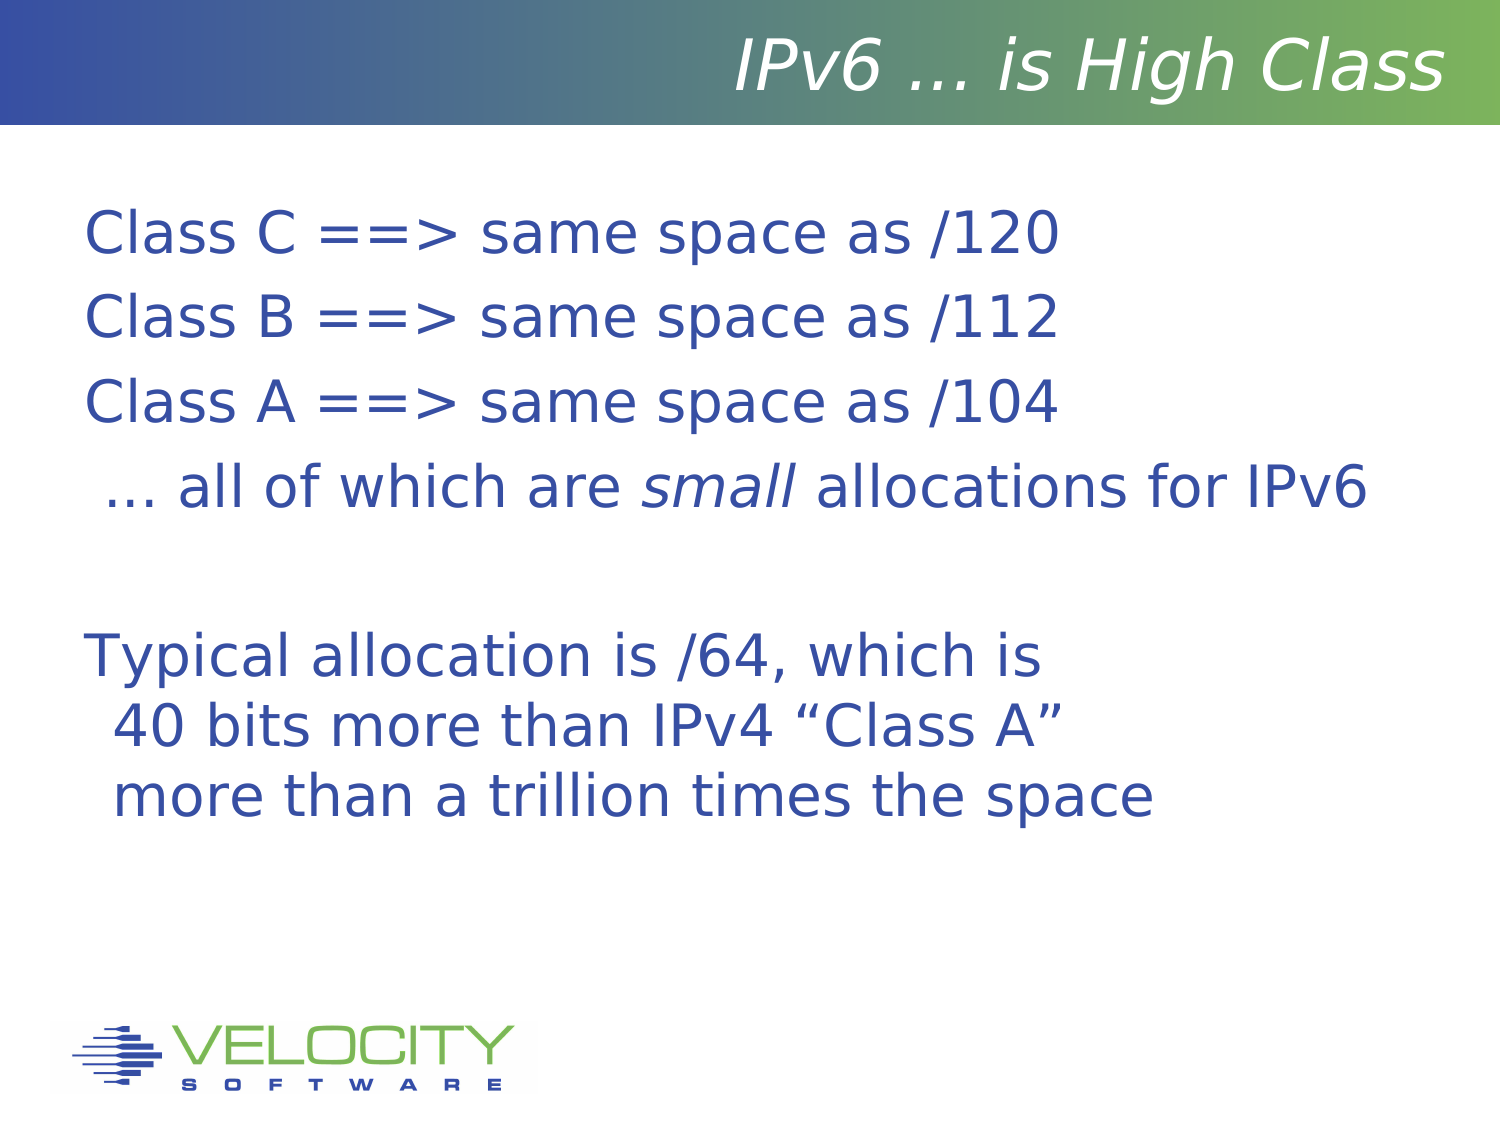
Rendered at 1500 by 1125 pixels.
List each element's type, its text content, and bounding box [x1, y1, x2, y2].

title IPv6 ... is High Class [62, 12, 1463, 113]
picture [50, 1021, 538, 1094]
list Class C ==> same space as /120 Class B ==> same space as /112 Class A ==> same space as /104 ... all of which are small allocations for IPv6 Typical allocation is /64, which is 40 bits more than IPv4 “Class A” more than a trillion times the space [70, 187, 1438, 988]
